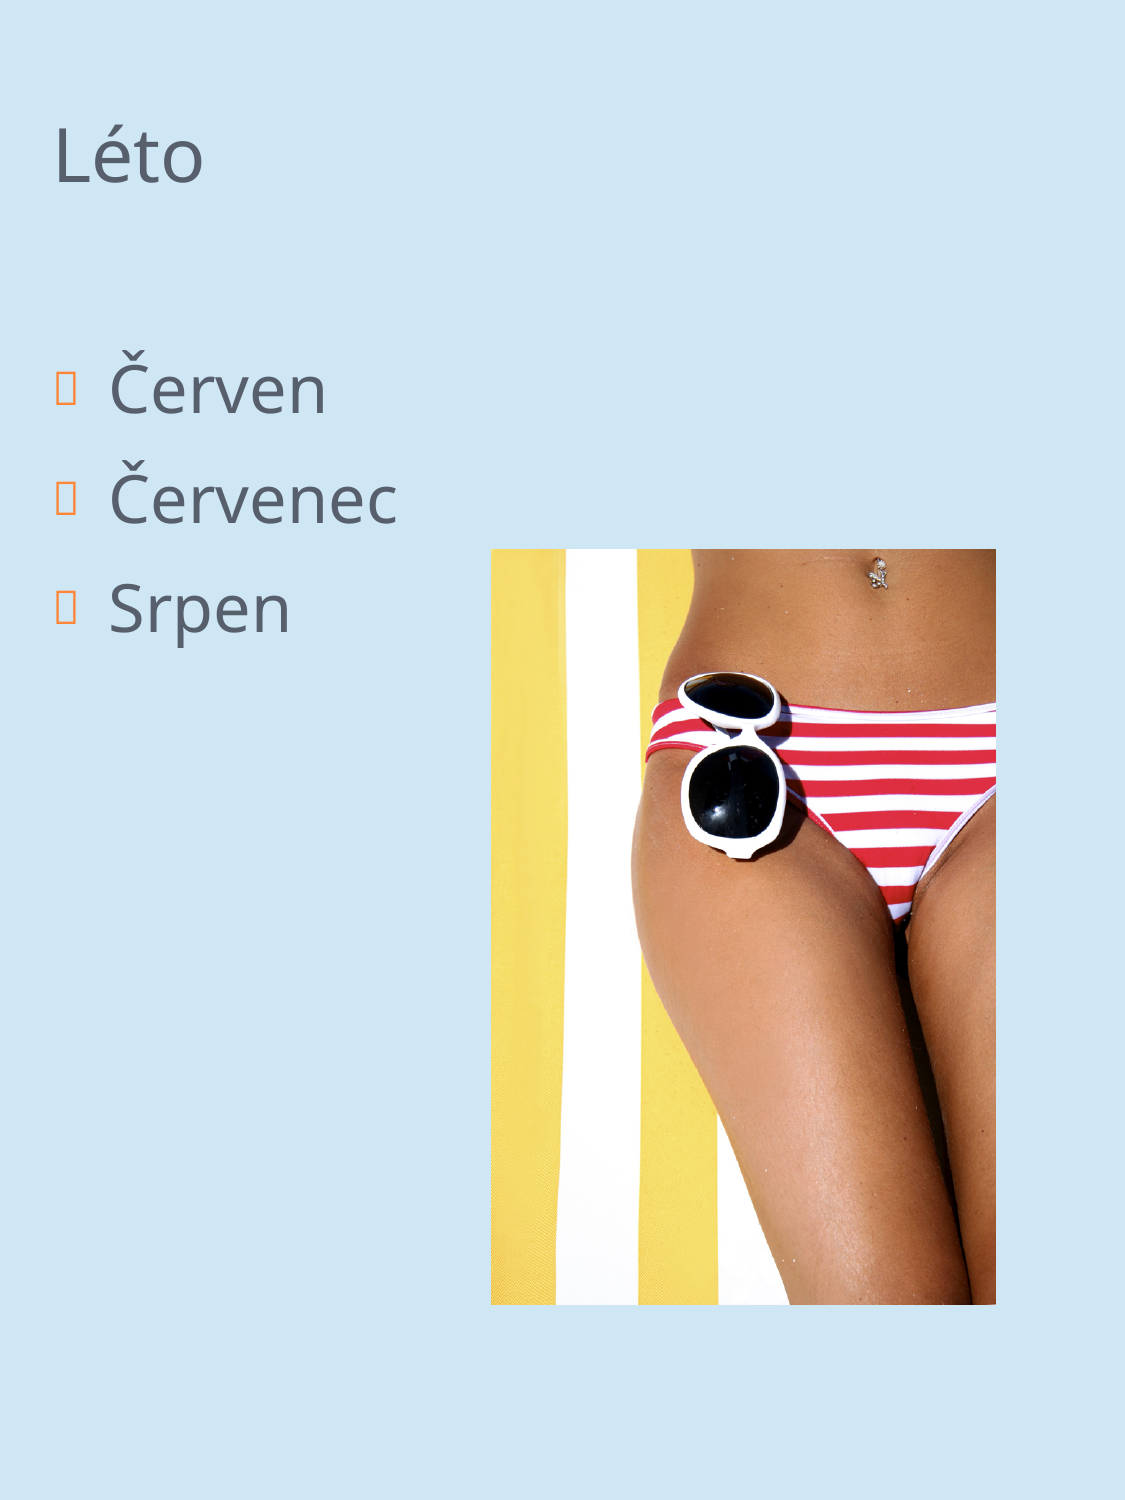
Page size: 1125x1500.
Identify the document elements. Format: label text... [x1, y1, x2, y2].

title Léto [37, 99, 1107, 284]
list Červen Červenec Srpen [37, 339, 1107, 1330]
picture [491, 549, 996, 1305]
